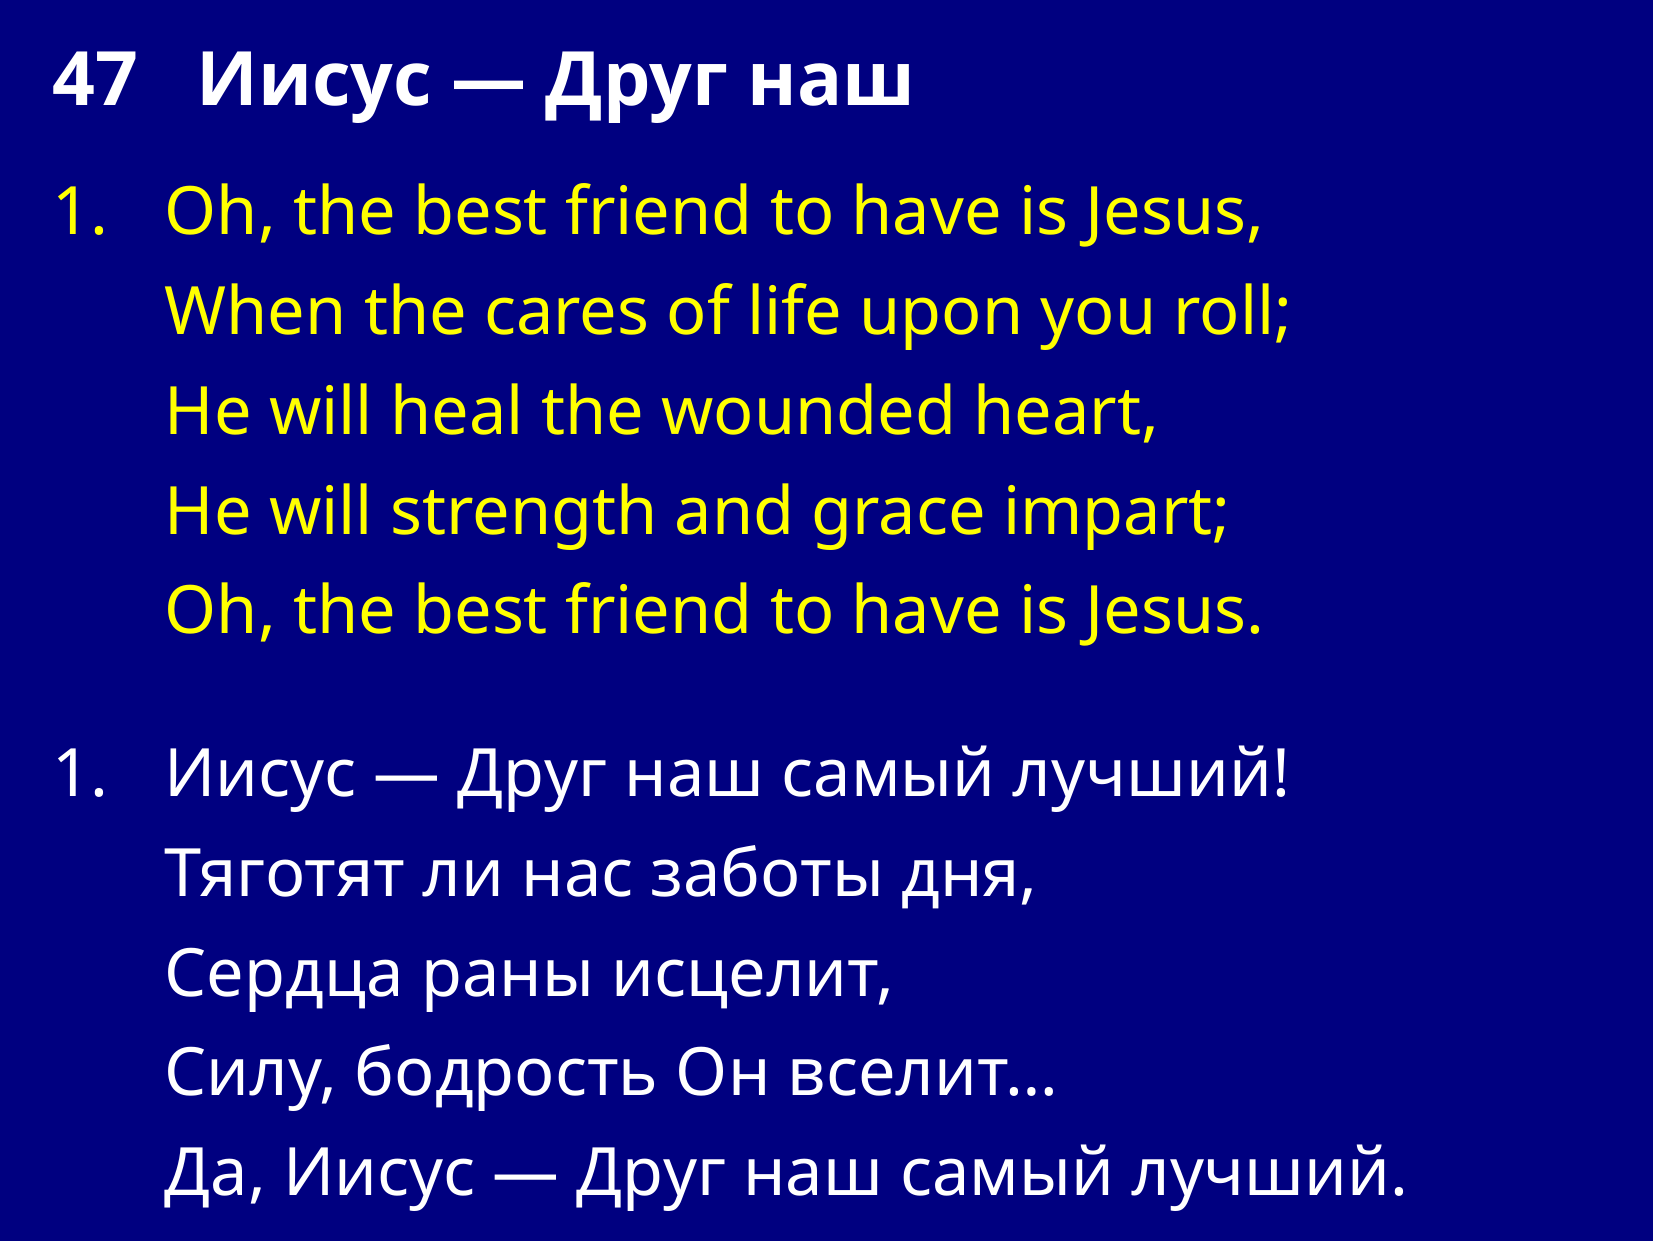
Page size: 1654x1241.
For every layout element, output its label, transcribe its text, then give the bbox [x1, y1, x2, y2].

text_box 1. Oh, the best friend to have is Jesus, When the cares of life upon you roll; He will heal the wounded heart, He will strength and grace impart; Oh, the best friend to have is Jesus. [37, 56, 1653, 618]
text_box 47 Иисус — Друг наш [37, 18, 1576, 131]
text_box 1. Иисус — Друг наш самый лучший! Тяготят ли нас заботы дня, Сердца раны исцелит, Силу, бодрость Он вселит… Да, Иисус — Друг наш самый лучший. [37, 618, 1653, 1181]
